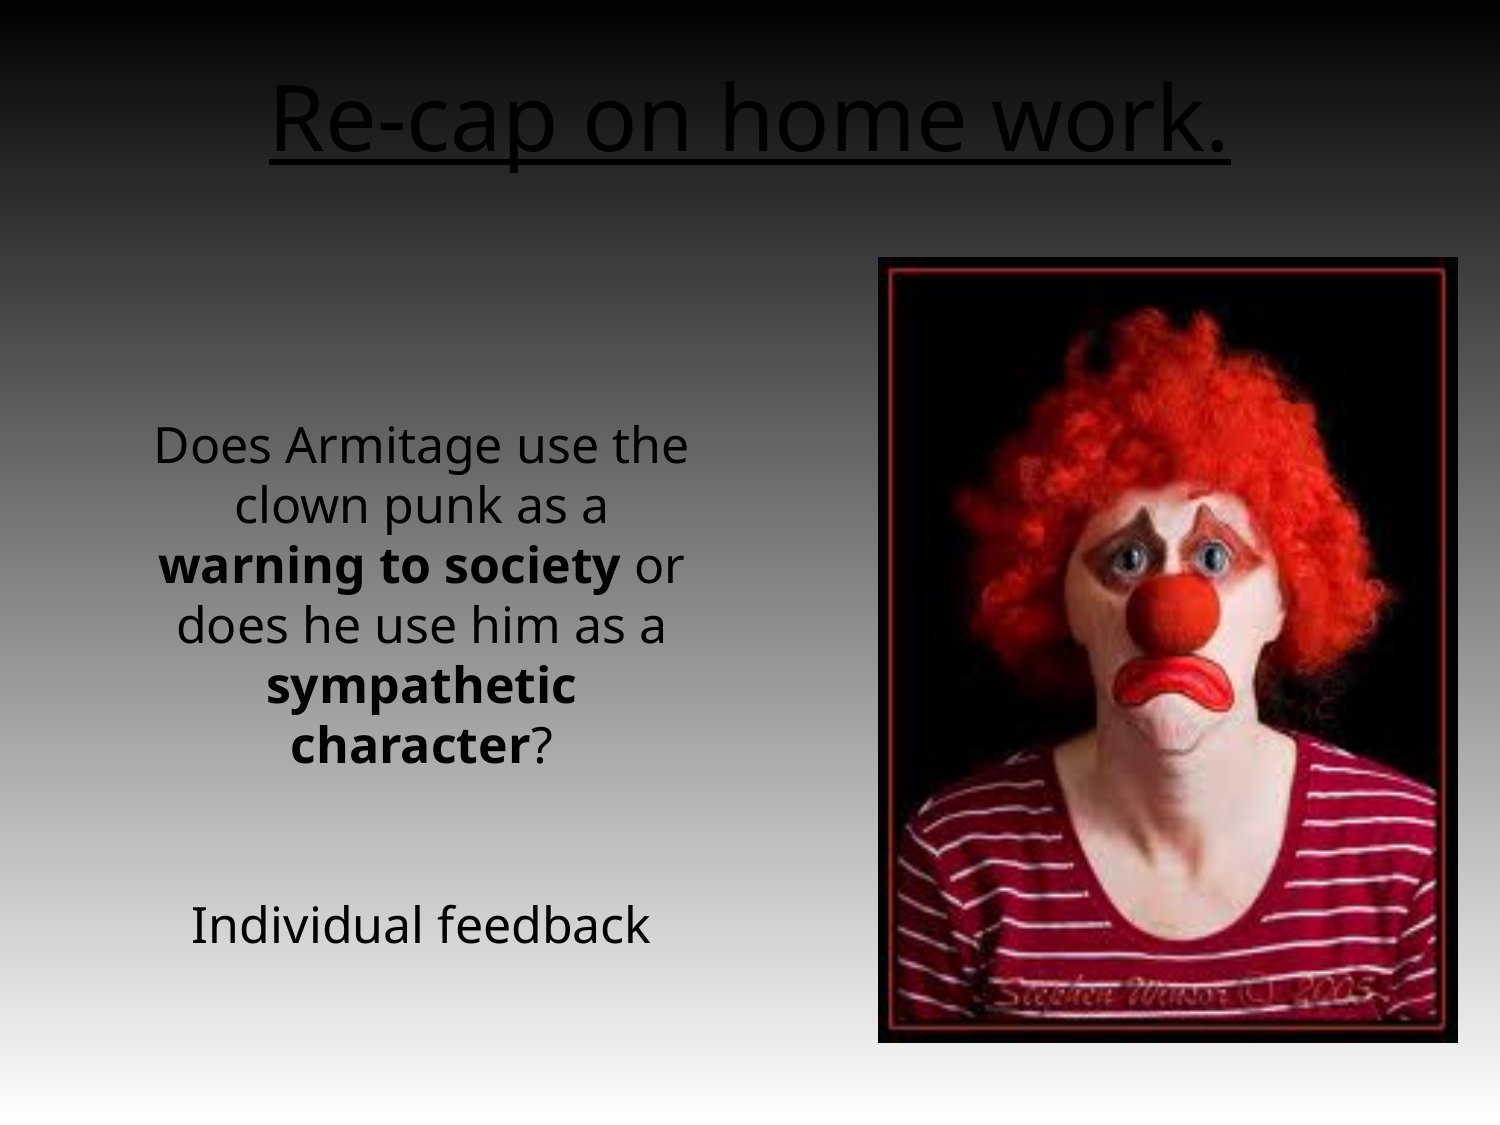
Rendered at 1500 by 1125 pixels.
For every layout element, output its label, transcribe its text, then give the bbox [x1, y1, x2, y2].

text_box Does Armitage use the clown punk as a warning to society or does he use him as a sympathetic character? Individual feedback [128, 398, 715, 962]
picture [878, 257, 1458, 1043]
title Re-cap on home work. [75, 45, 1425, 233]
